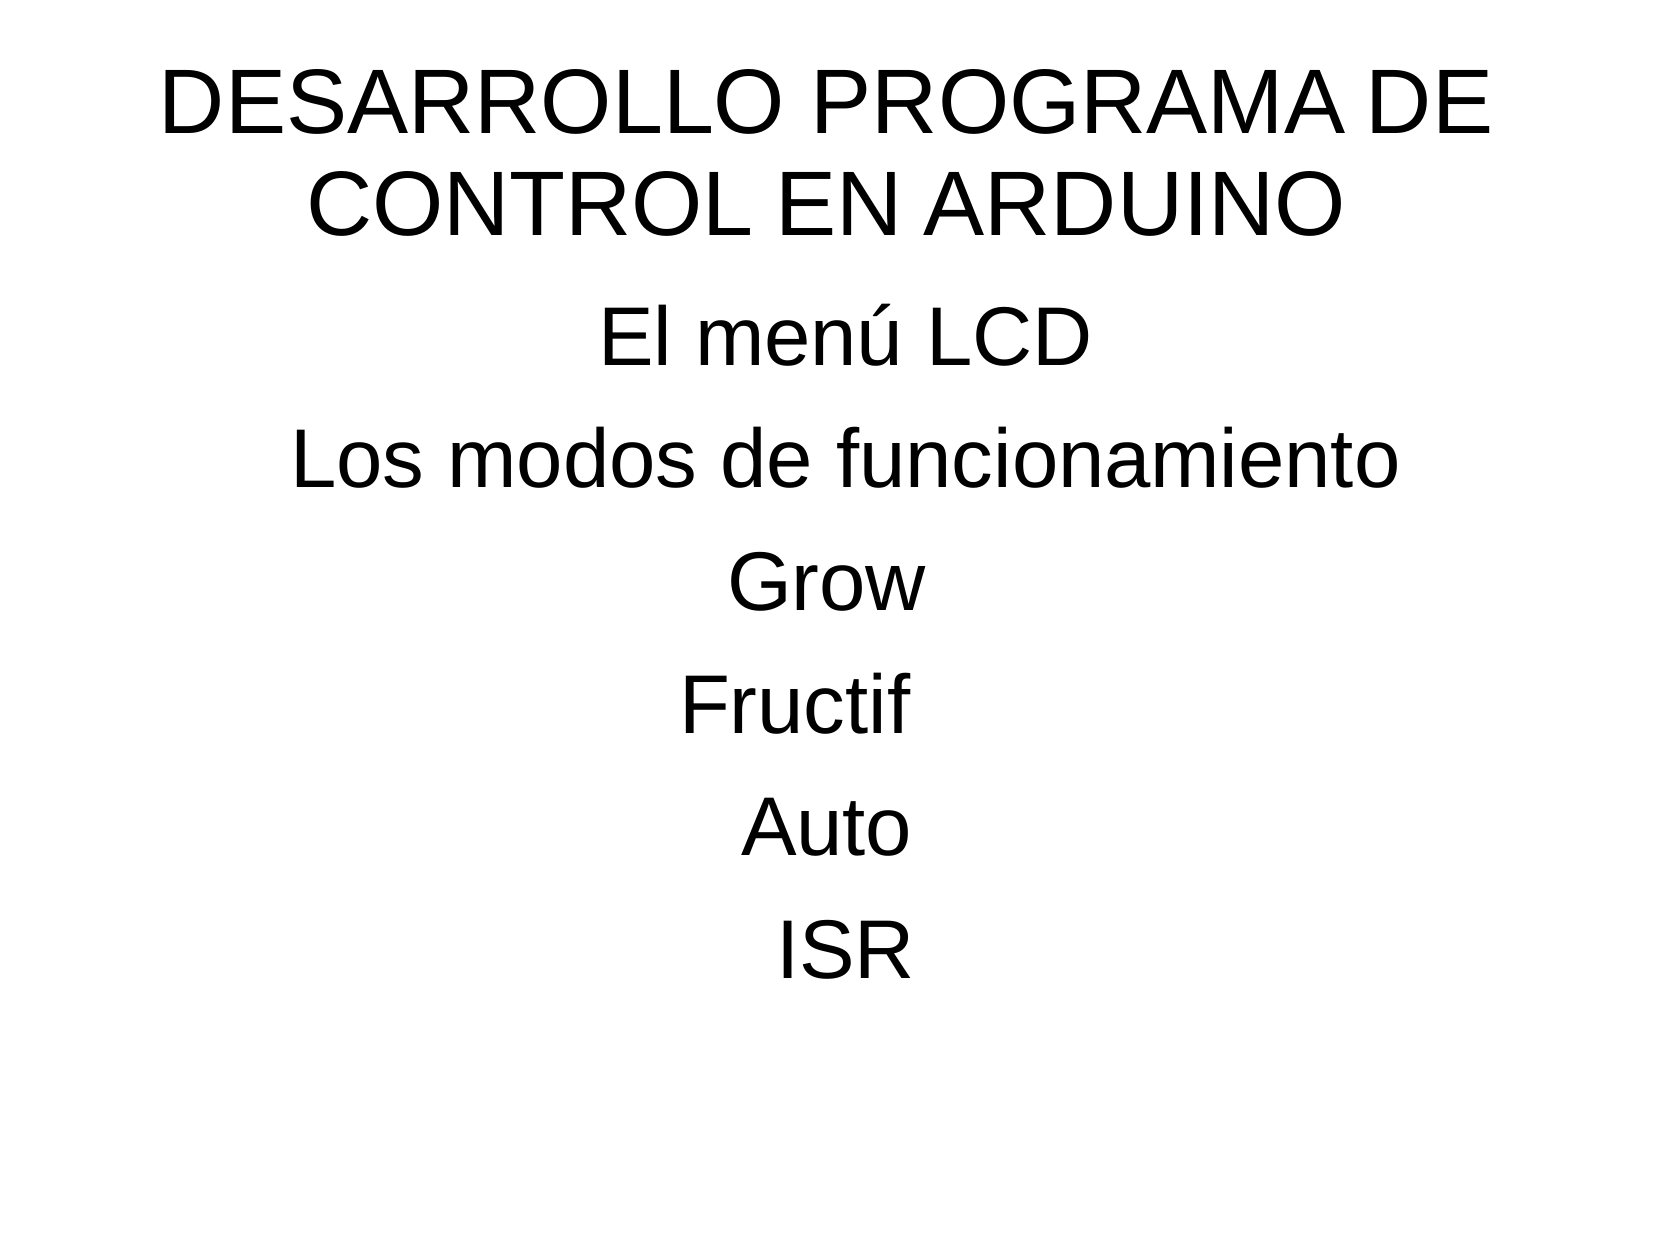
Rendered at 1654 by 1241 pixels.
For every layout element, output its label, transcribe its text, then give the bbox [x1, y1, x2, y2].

title DESARROLLO PROGRAMA DE CONTROL EN ARDUINO [82, 49, 1571, 257]
list El menú LCD Los modos de funcionamiento Grow Fructif Auto ISR [82, 290, 1571, 1010]
